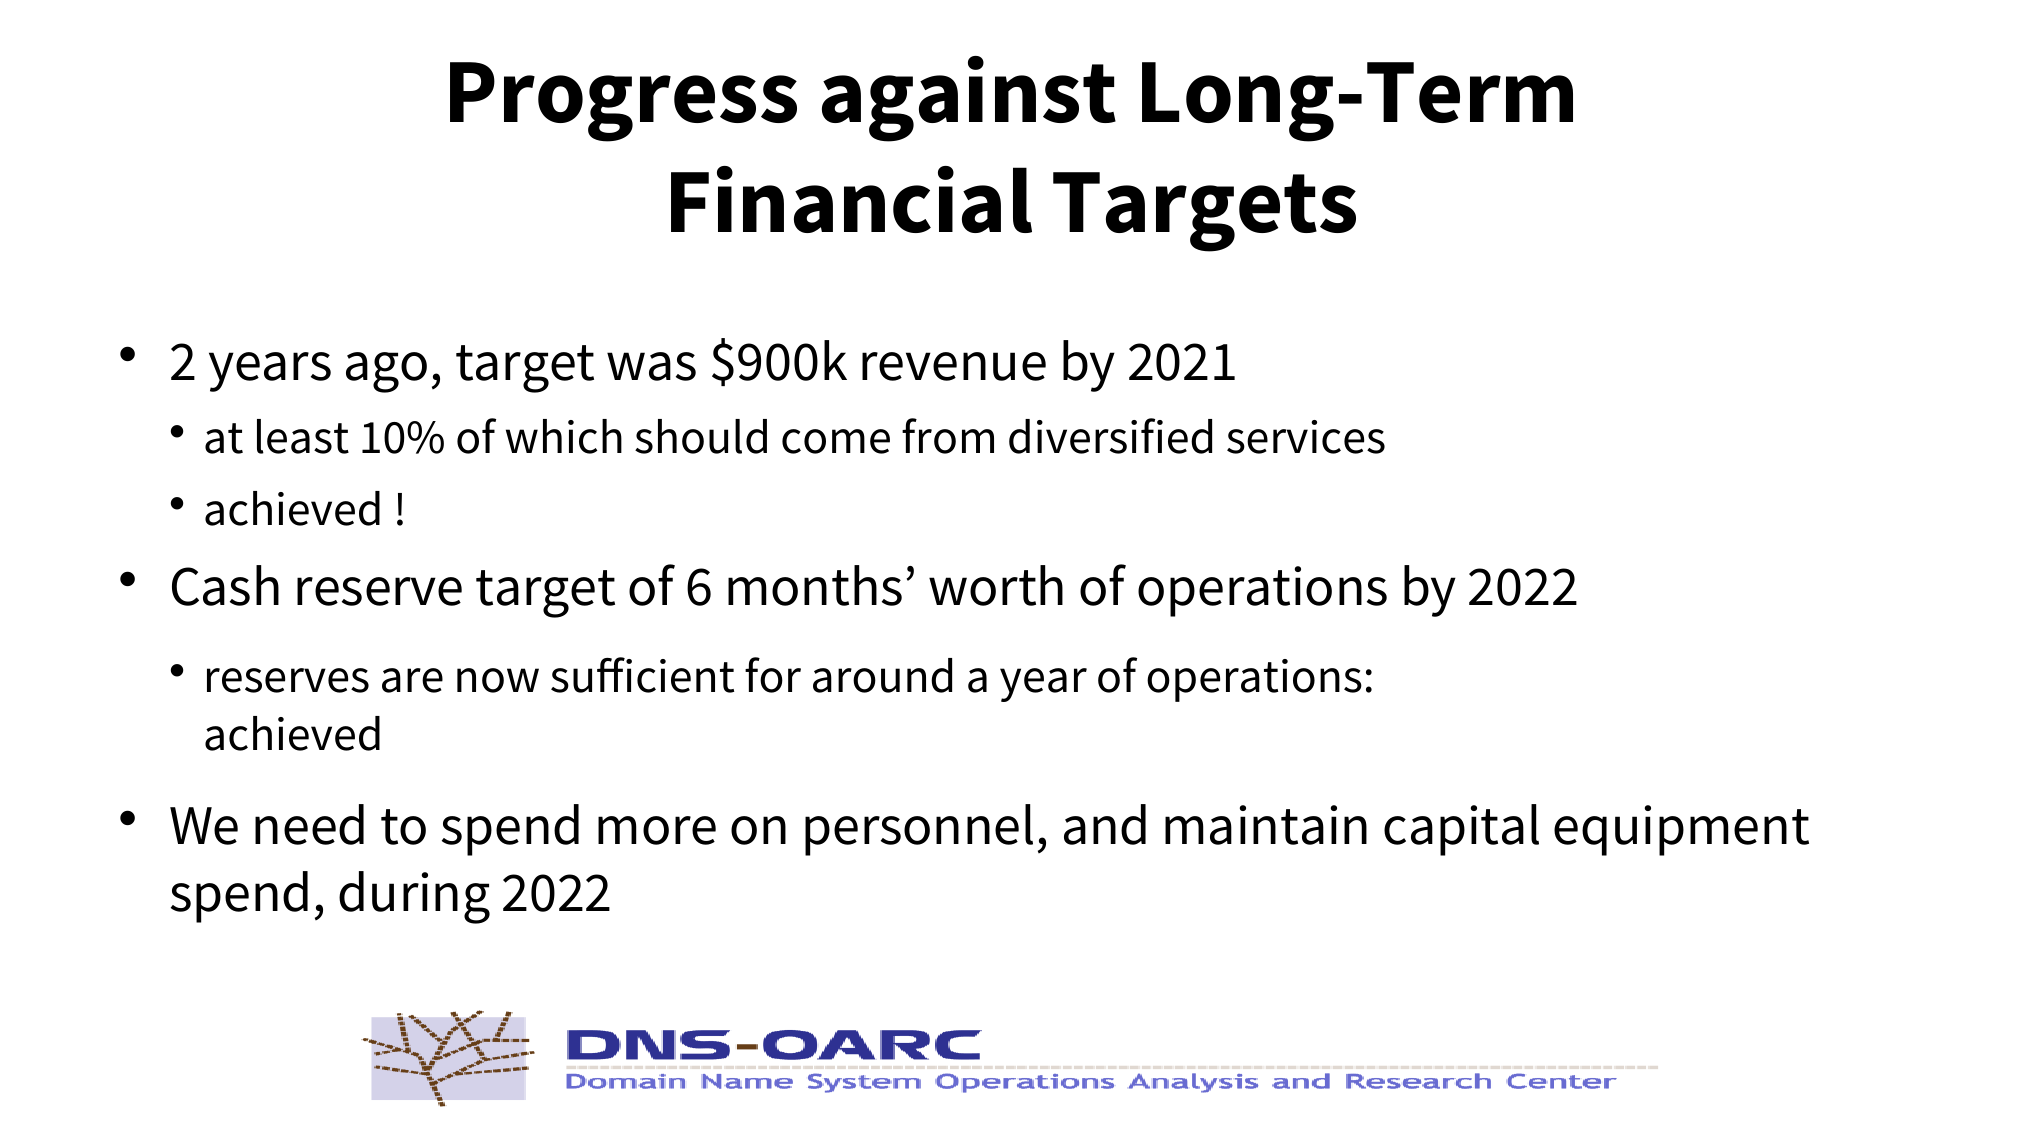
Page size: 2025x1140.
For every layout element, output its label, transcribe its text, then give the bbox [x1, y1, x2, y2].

picture [289, 1004, 1700, 1113]
text_box 2 years ago, target was $900k revenue by 2021 at least 10% of which should come from diversified services achieved ! Cash reserve target of 6 months’ worth of operations by 2022 reserves are now sufficient for around a year of operations: achieved We need to spend more on personnel, and maintain capital equipment spend, during 2022 [101, 266, 1924, 928]
text_box Progress against Long-Term Financial Targets [101, 45, 1924, 236]
